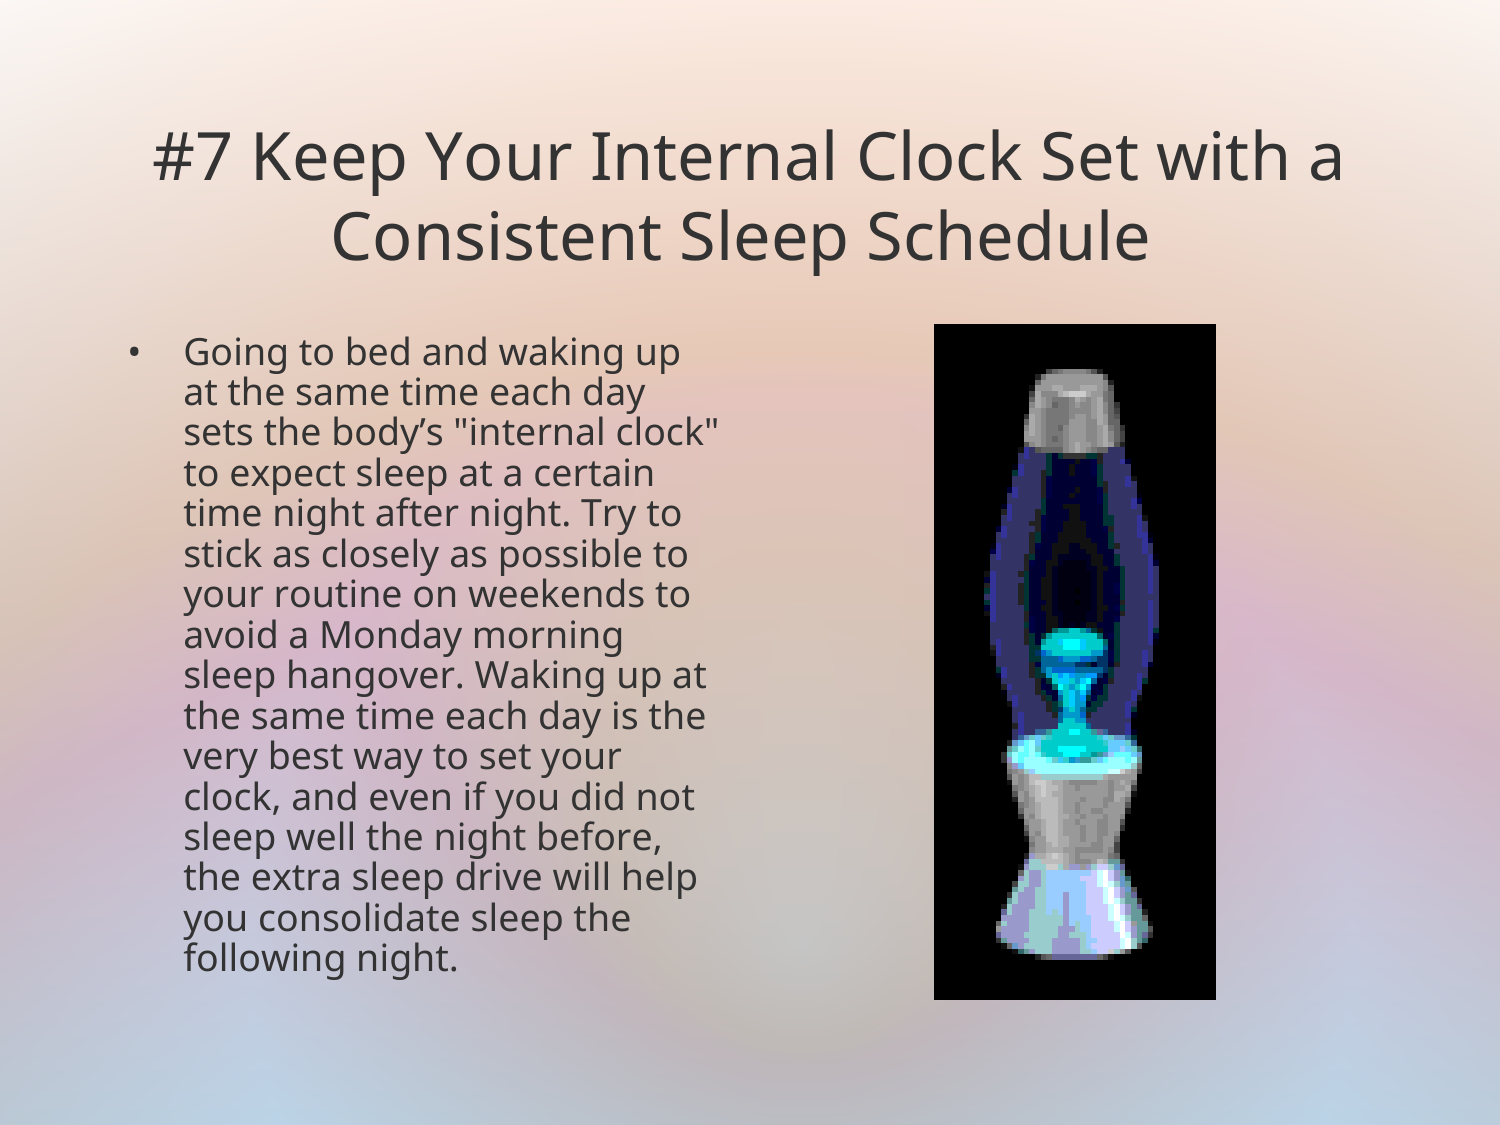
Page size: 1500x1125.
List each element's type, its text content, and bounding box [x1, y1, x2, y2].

list Going to bed and waking up at the same time each day sets the body’s "internal clock" to expect sleep at a certain time night after night. Try to stick as closely as possible to your routine on weekends to avoid a Monday morning sleep hangover. Waking up at the same time each day is the very best way to set your clock, and even if you did not sleep well the night before, the extra sleep drive will help you consolidate sleep the following night. [112, 324, 738, 1029]
picture [0, 0, 1500, 1125]
title #7 Keep Your Internal Clock Set with a Consistent Sleep Schedule [112, 99, 1388, 288]
